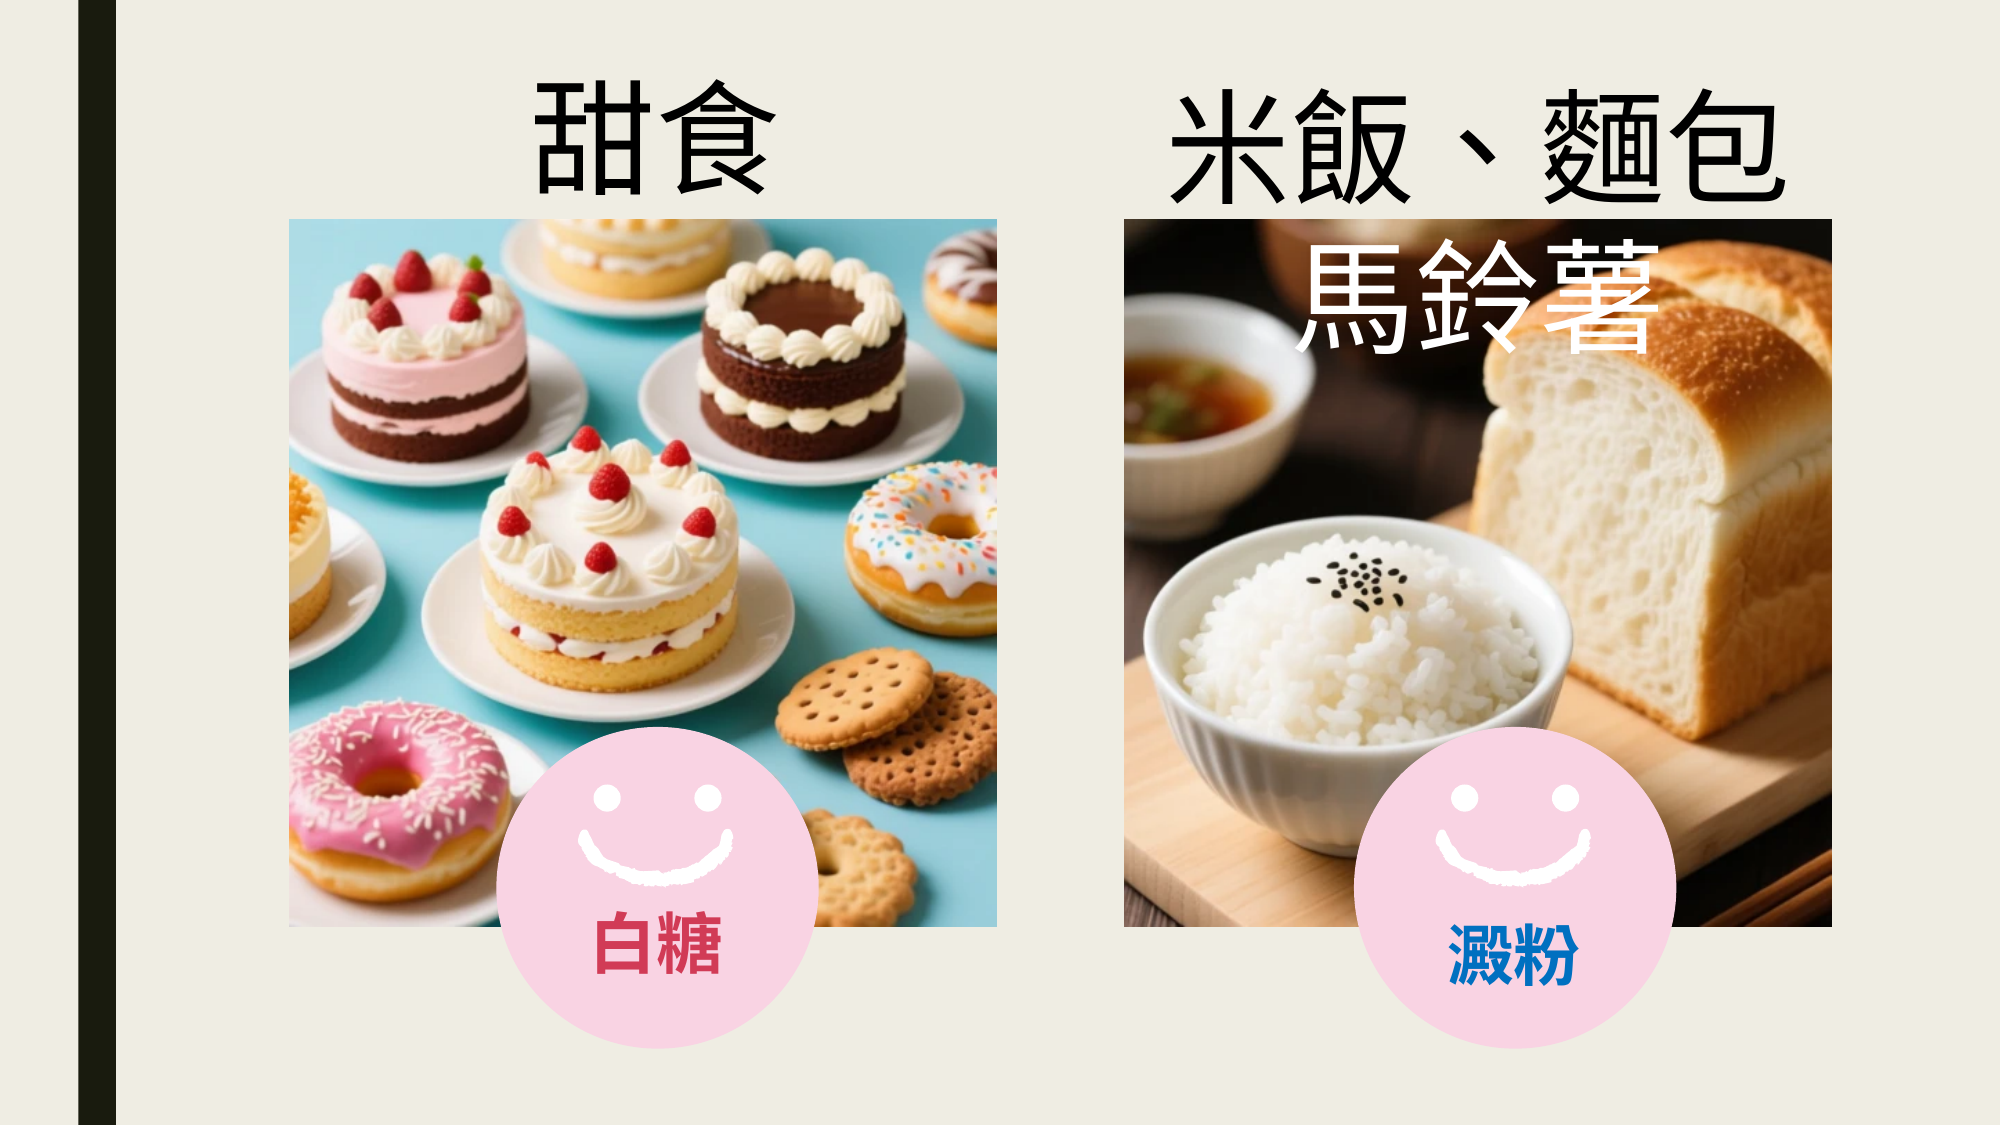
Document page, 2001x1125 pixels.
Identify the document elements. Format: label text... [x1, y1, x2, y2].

picture [289, 219, 997, 1049]
text_box 白糖 [574, 894, 740, 1071]
text_box 甜食 [515, 53, 799, 220]
picture [1124, 219, 1832, 1049]
text_box 米飯、麵包 馬鈴薯 [1147, 61, 1809, 380]
text_box 澱粉 [1432, 906, 1598, 1003]
